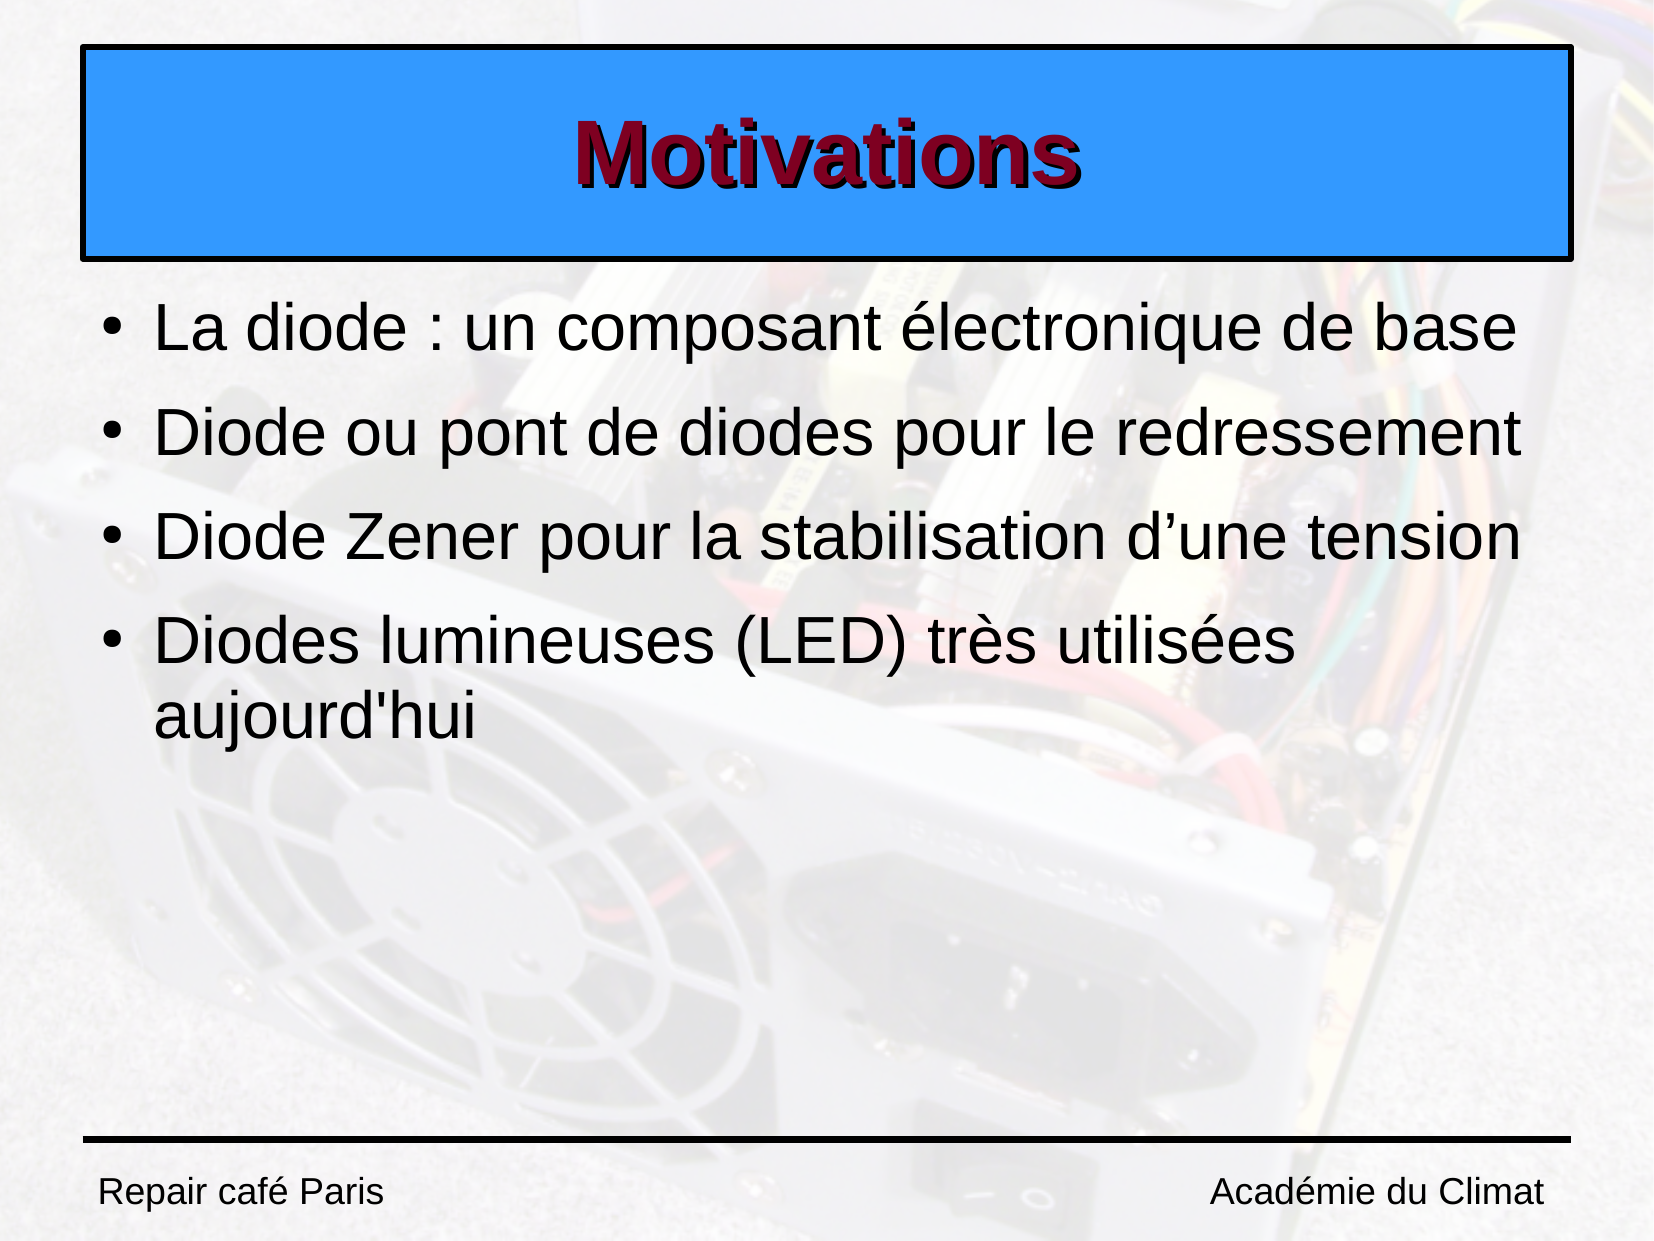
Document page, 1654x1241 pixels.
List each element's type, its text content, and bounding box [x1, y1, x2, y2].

list La diode : un composant électronique de base Diode ou pont de diodes pour le redressement Diode Zener pour la stabilisation d’une tension Diodes lumineuses (LED) très utilisées aujourd'hui [82, 290, 1571, 1109]
picture [0, 0, 1654, 1241]
title Motivations [82, 47, 1571, 259]
text_box Repair café Paris Académie du Climat [82, 1163, 1571, 1221]
